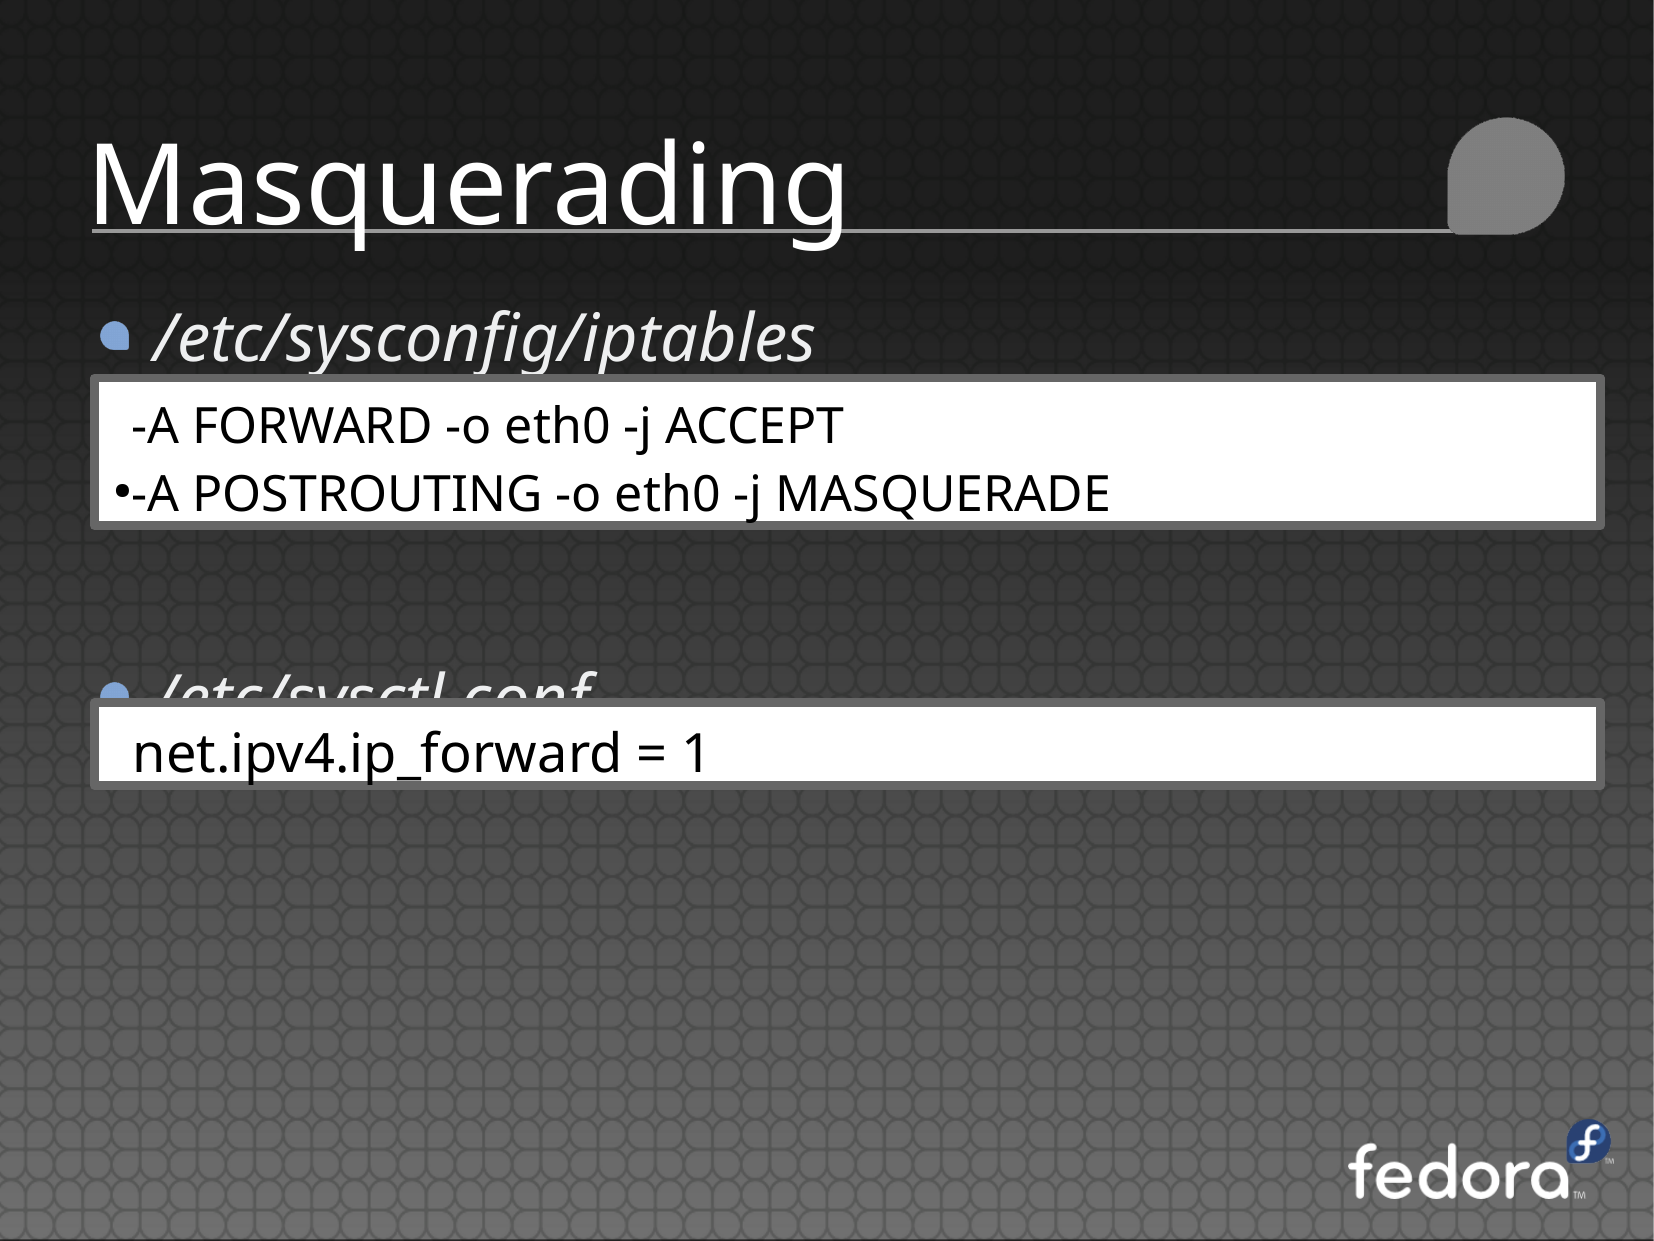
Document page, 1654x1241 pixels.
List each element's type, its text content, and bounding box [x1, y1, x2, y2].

picture [0, 0, 1654, 1241]
list /etc/sysconfig/iptables /etc/sysctl.conf [82, 290, 1571, 1109]
text_box -A FORWARD -o eth0 -j ACCEPT -A POSTROUTING -o eth0 -j MASQUERADE [94, 377, 1601, 526]
text_box net.ipv4.ip_forward = 1 [94, 702, 1601, 786]
title Masquerading [86, 112, 1576, 249]
